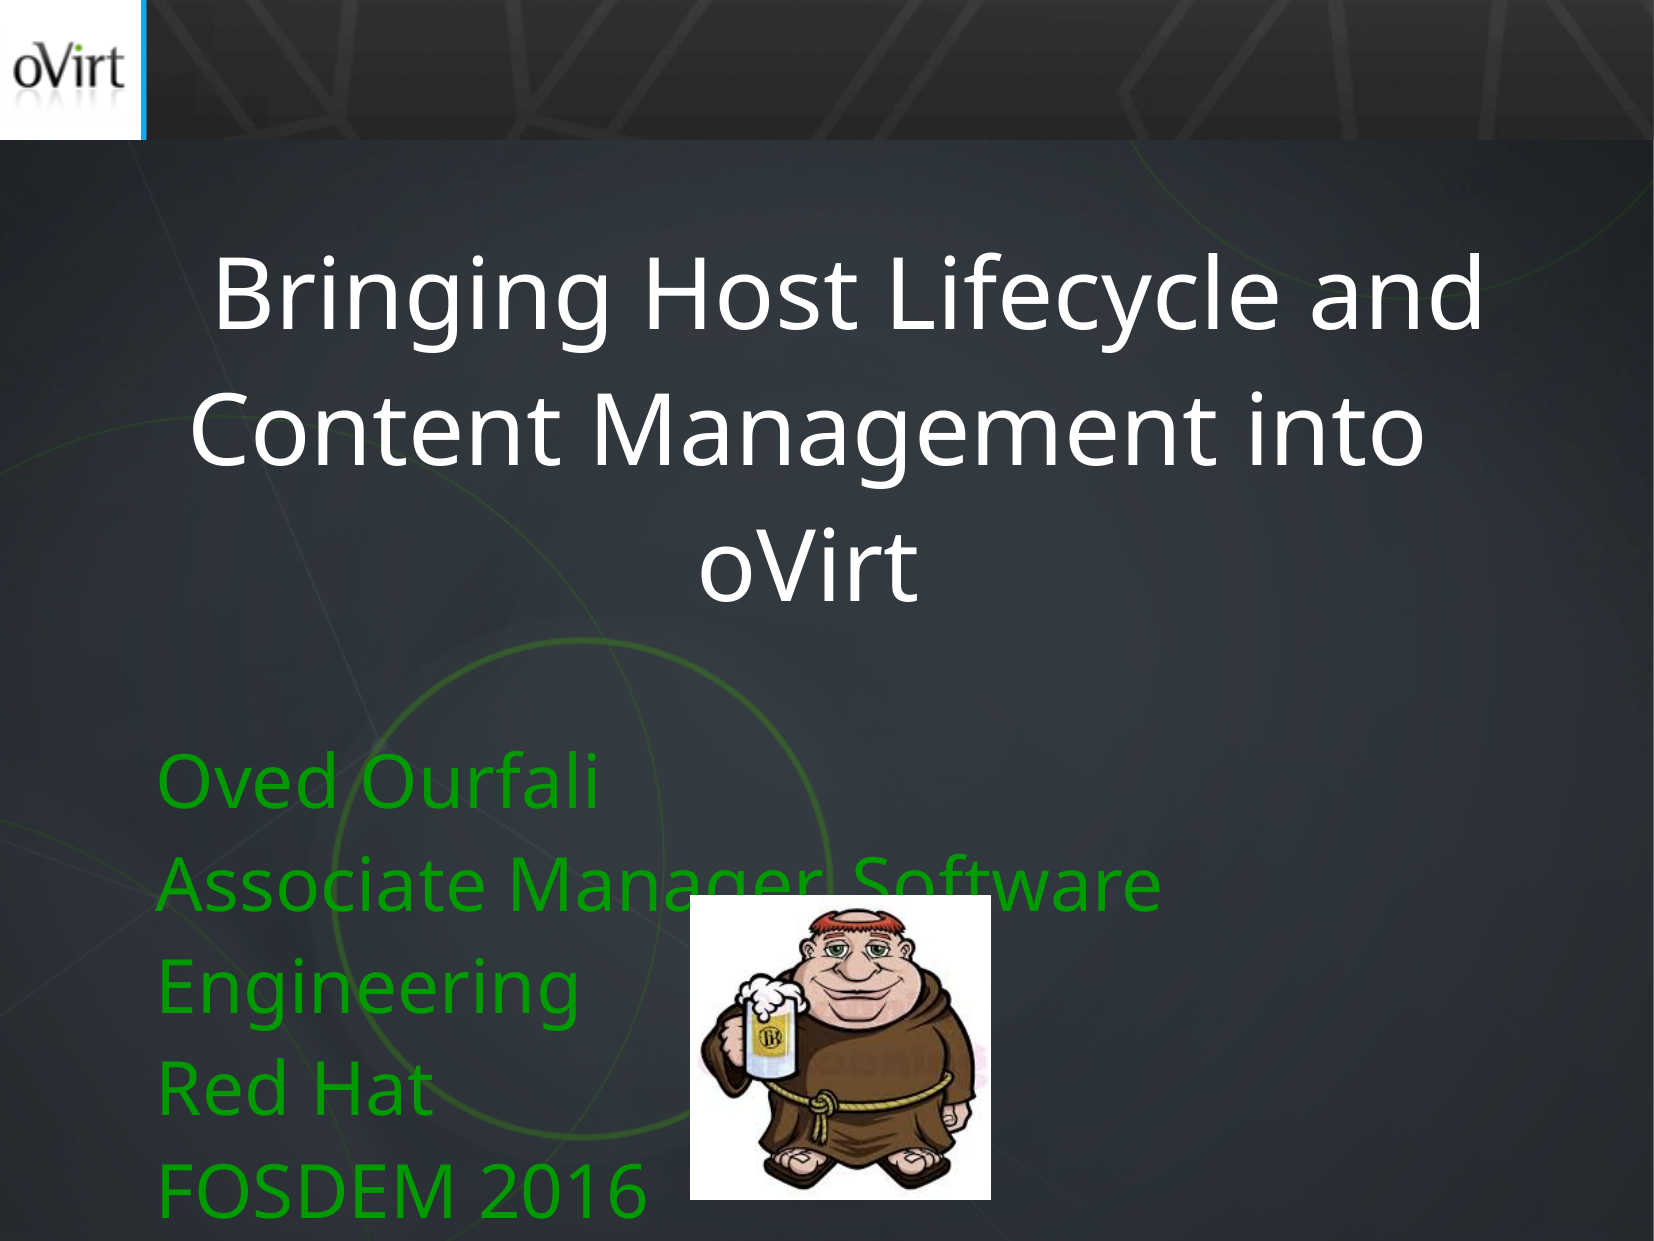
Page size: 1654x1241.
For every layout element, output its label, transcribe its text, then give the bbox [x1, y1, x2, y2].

picture [0, 0, 1654, 1241]
text_box Bringing Host Lifecycle and Content Management into oVirt [112, 214, 1549, 542]
text_box Oved Ourfali Associate Manager, Software Engineering Red Hat FOSDEM 2016 [140, 498, 1606, 1112]
